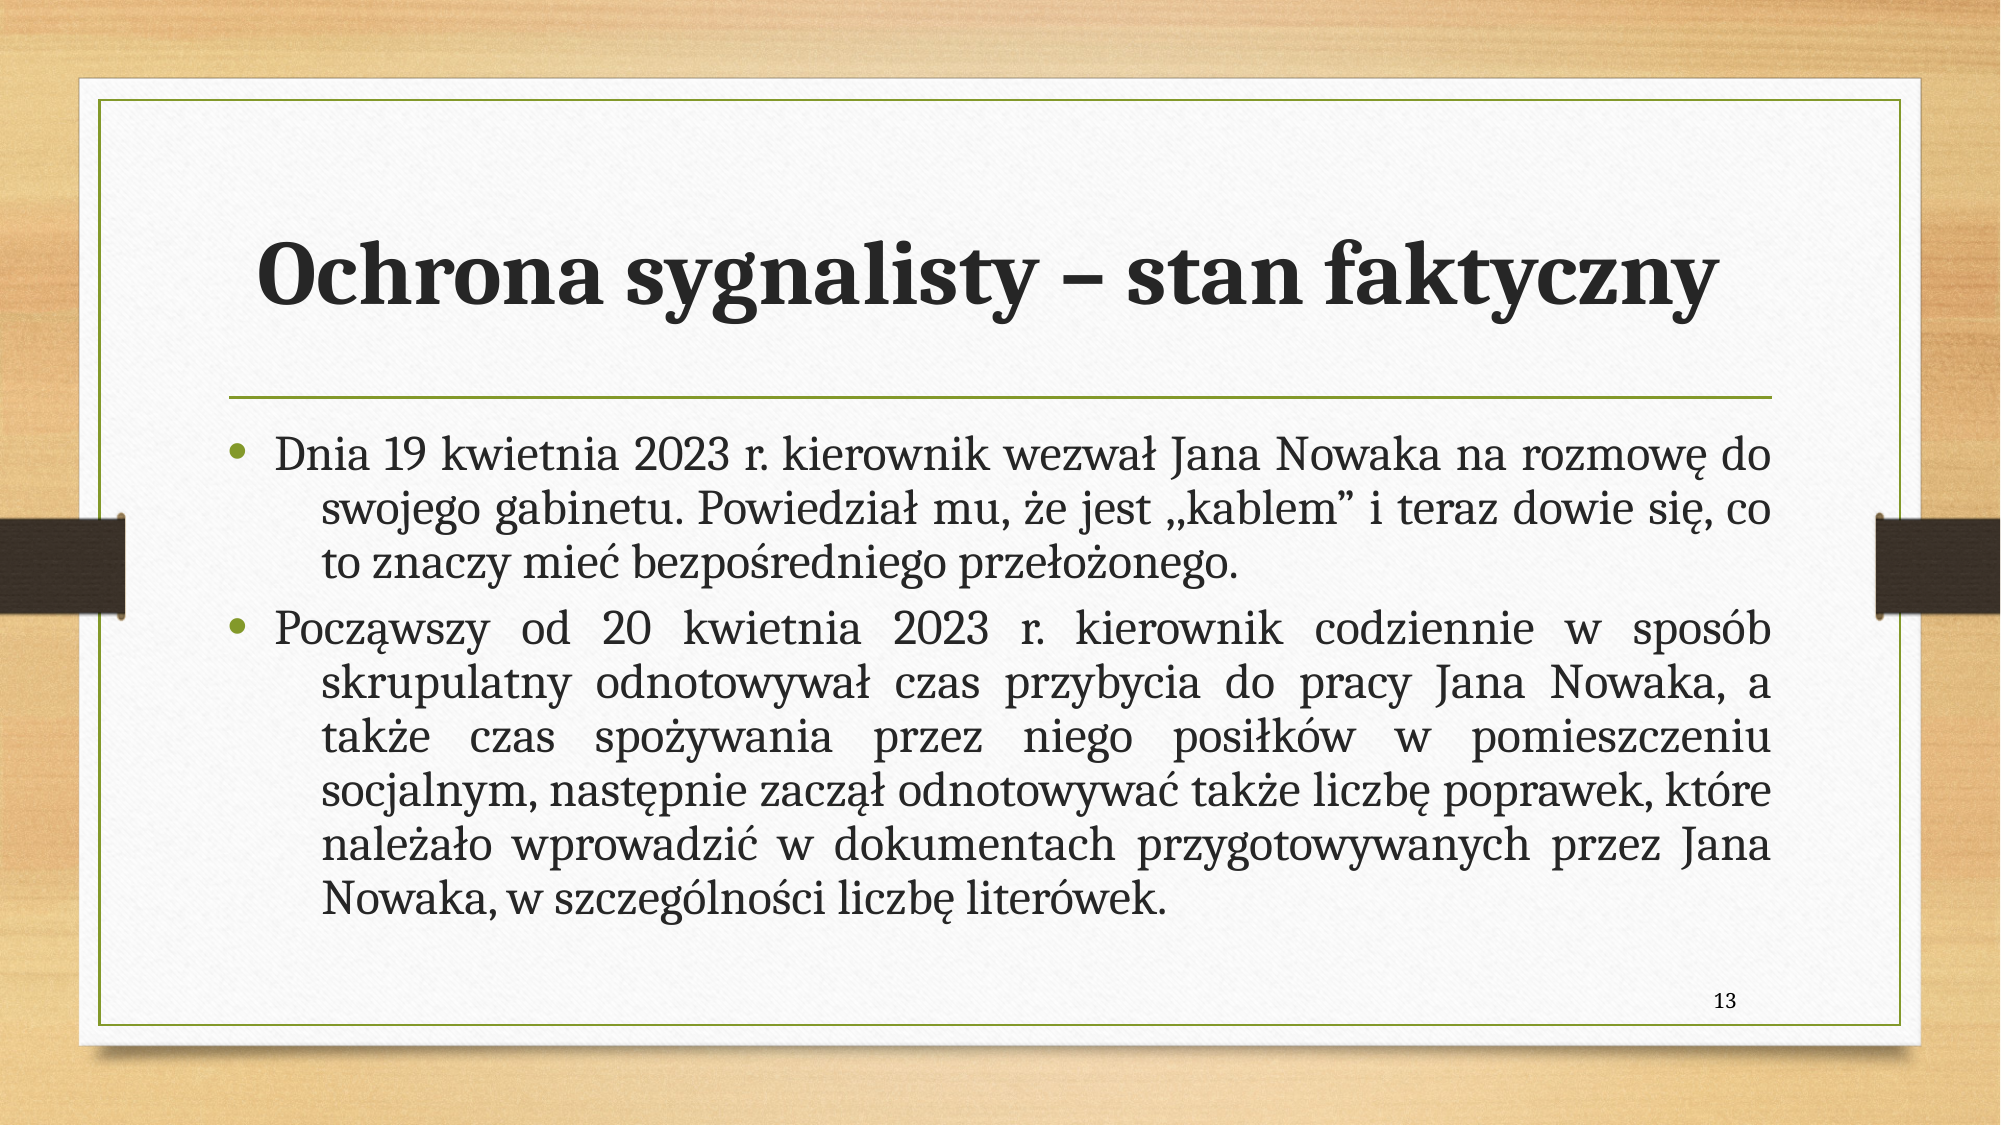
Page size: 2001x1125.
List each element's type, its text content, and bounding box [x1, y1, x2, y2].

list Dnia 19 kwietnia 2023 r. kierownik wezwał Jana Nowaka na rozmowę do swojego gabinetu. Powiedział mu, że jest ,,kablem” i teraz dowie się, co to znaczy mieć bezpośredniego przełożonego. Począwszy od 20 kwietnia 2023 r. kierownik codziennie w sposób skrupulatny odnotowywał czas przybycia do pracy Jana Nowaka, a także czas spożywania przez niego posiłków w pomieszczeniu socjalnym, następnie zaczął odnotowywać także liczbę poprawek, które należało wprowadzić w dokumentach przygotowywanych przez Jana Nowaka, w szczególności liczbę literówek. [212, 419, 1788, 964]
text_box [1698, 979, 1788, 1026]
title Ochrona sygnalisty – stan faktyczny [212, 161, 1788, 376]
